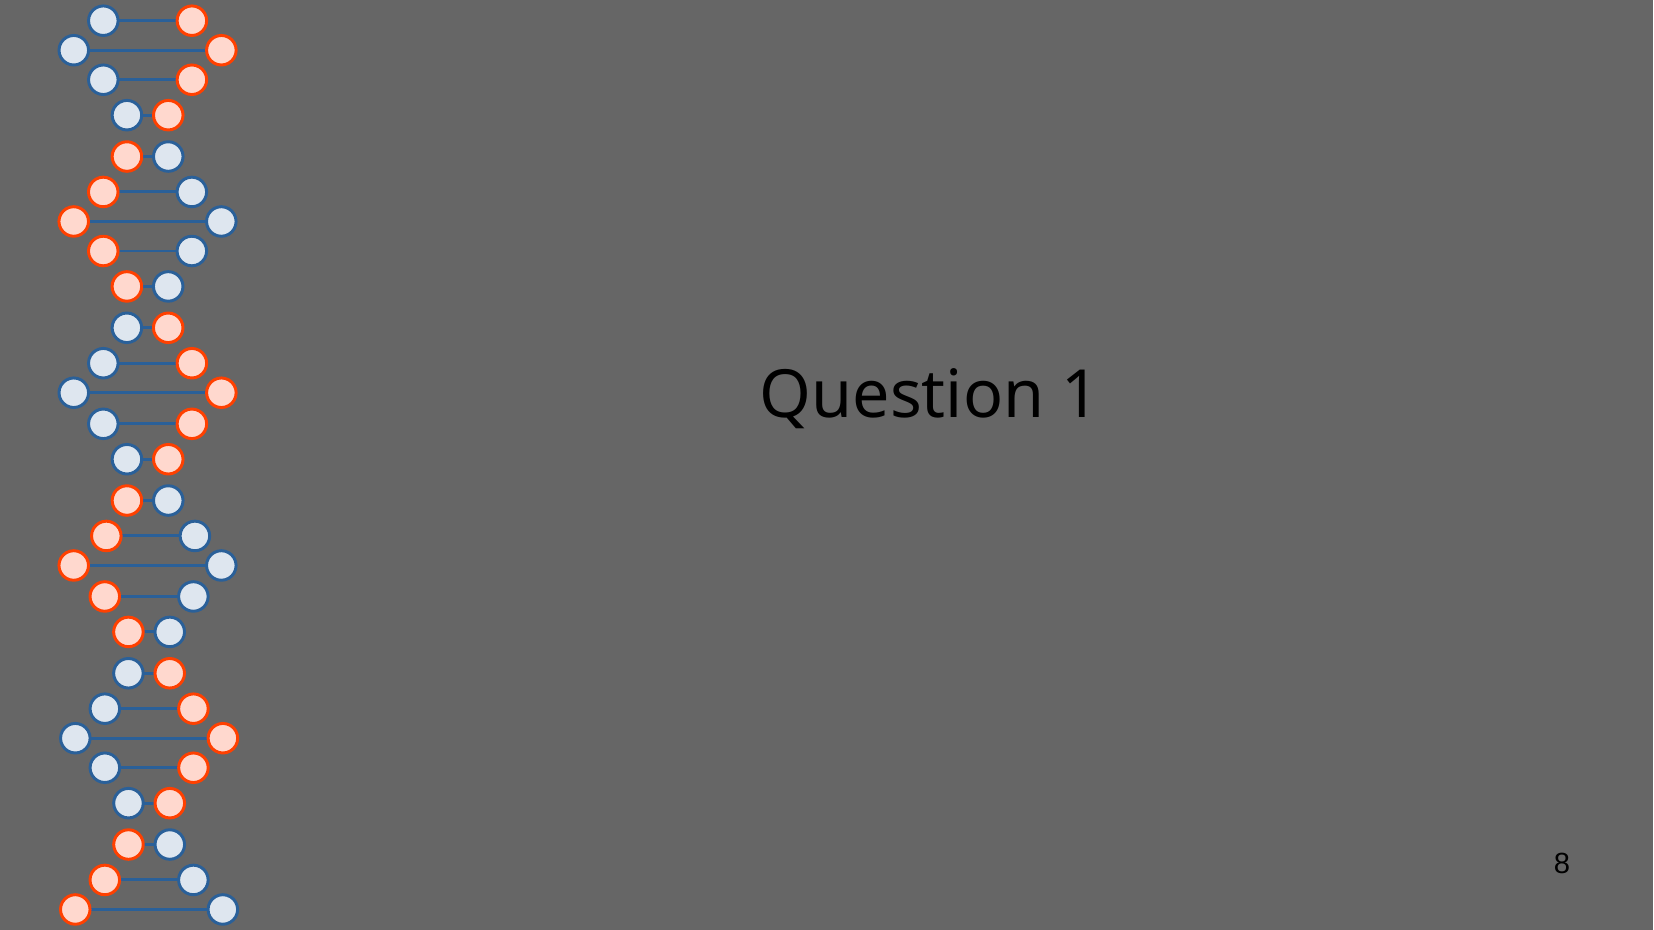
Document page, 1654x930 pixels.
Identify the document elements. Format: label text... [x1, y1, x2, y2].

subtitle Question 1 [265, 35, 1594, 748]
